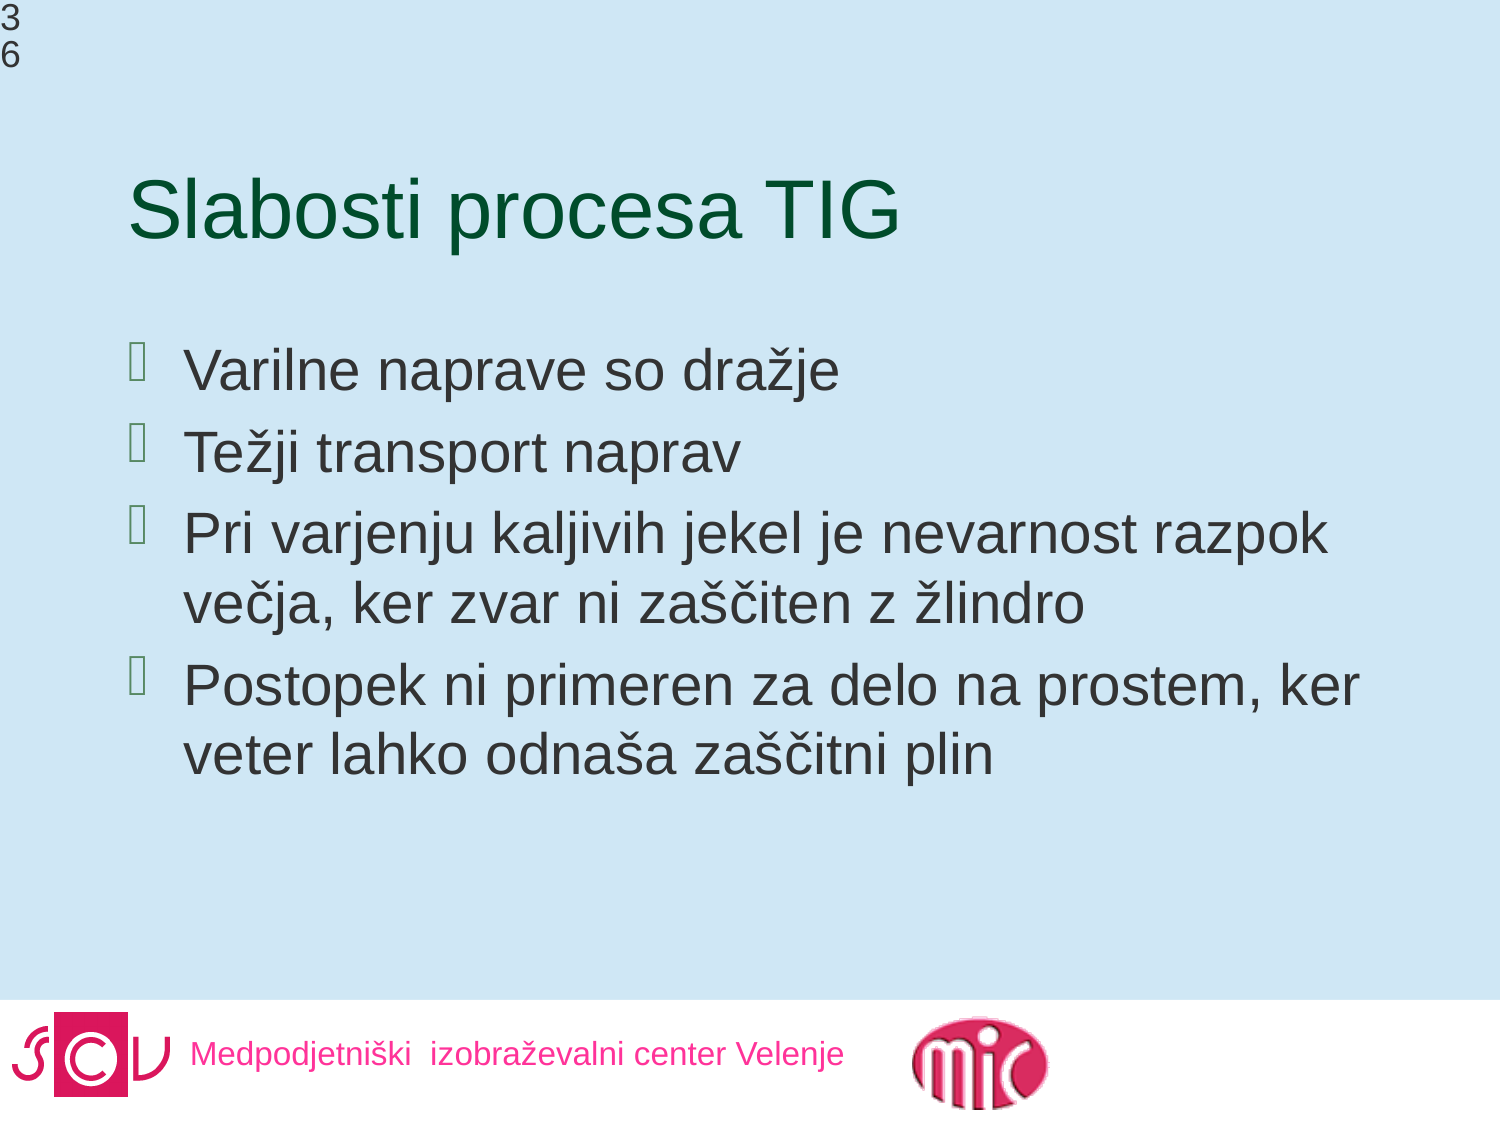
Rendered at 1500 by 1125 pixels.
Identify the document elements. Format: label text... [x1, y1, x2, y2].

title Slabosti procesa TIG [112, 75, 1388, 263]
picture [912, 1012, 1050, 1110]
picture [12, 1012, 170, 1097]
list Varilne naprave so dražje Težji transport naprav Pri varjenju kaljivih jekel je nevarnost razpok večja, ker zvar ni zaščiten z žlindro Postopek ni primeren za delo na prostem, ker veter lahko odnaša zaščitni plin [112, 324, 1388, 1000]
